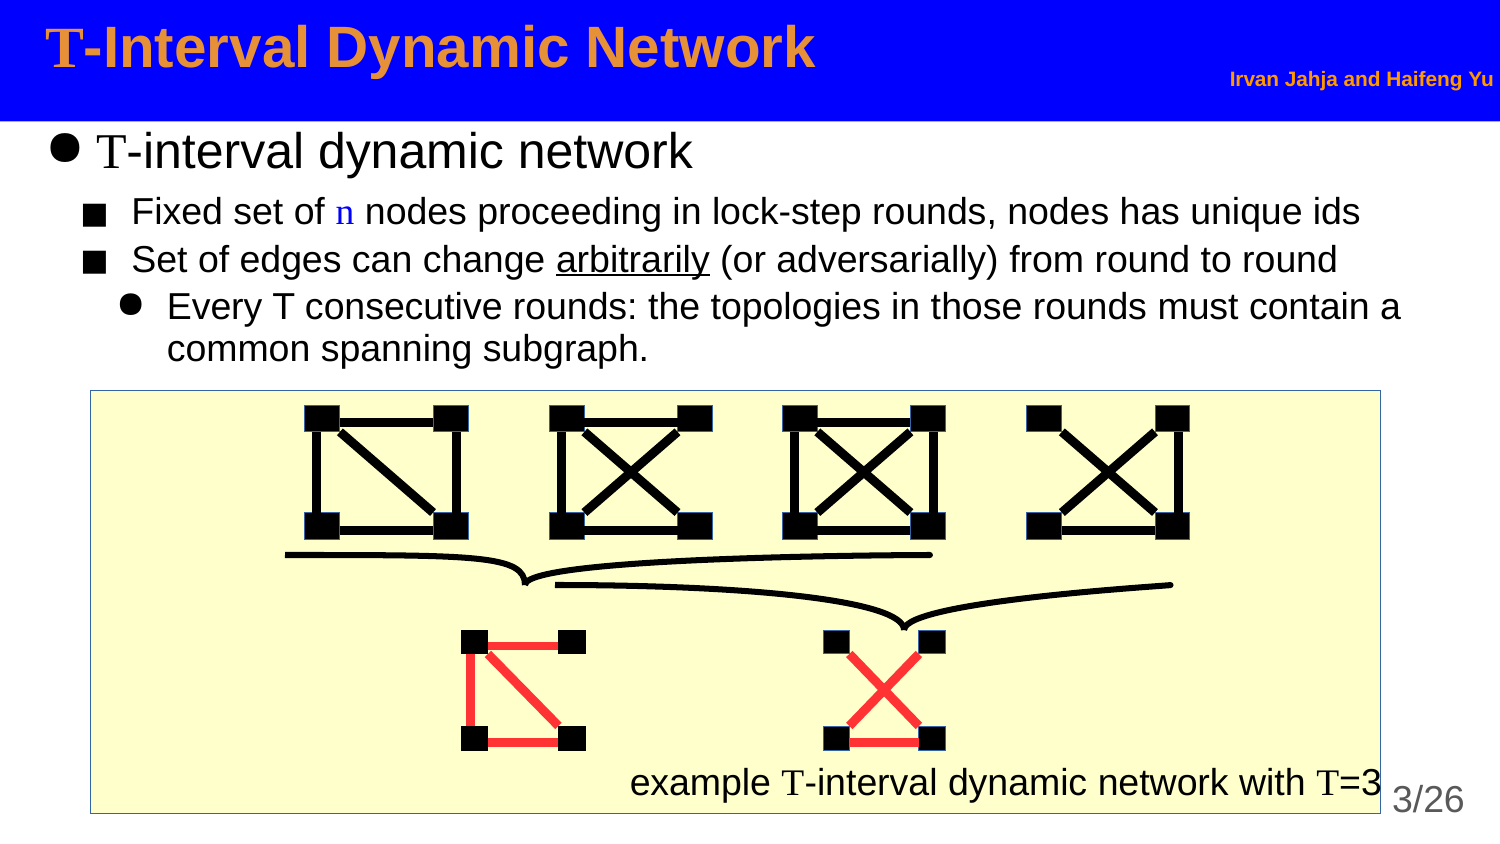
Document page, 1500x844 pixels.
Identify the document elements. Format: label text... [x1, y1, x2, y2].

text_box [461, 726, 488, 751]
text_box [1155, 405, 1190, 432]
text_box [558, 726, 586, 751]
text_box [782, 405, 818, 432]
text_box [304, 512, 340, 540]
text_box example T-interval dynamic network with T=3 [615, 754, 1390, 826]
text_box [433, 512, 469, 540]
text_box [1155, 512, 1190, 540]
text_box [433, 405, 469, 432]
list T-interval dynamic network Fixed set of n nodes proceeding in lock-step rounds, nodes has unique ids Set of edges can change arbitrarily (or adversarially) from round to round Every T consecutive rounds: the topologies in those rounds must contain a common spanning subgraph. [45, 114, 1443, 766]
text_box [1026, 405, 1062, 432]
text_box [677, 405, 713, 432]
text_box [549, 512, 585, 540]
text_box [910, 512, 946, 540]
text_box [1026, 512, 1062, 540]
text_box [823, 726, 850, 751]
text_box [918, 630, 946, 654]
title T-Interval Dynamic Network [45, 0, 1443, 94]
text_box [677, 512, 713, 540]
text_box [782, 512, 818, 540]
text_box [910, 405, 946, 432]
text_box [461, 630, 488, 654]
text_box [304, 405, 340, 432]
text_box [918, 726, 946, 751]
text_box [823, 630, 850, 654]
text_box [90, 766, 615, 814]
text_box [549, 405, 585, 432]
text_box [558, 630, 586, 654]
